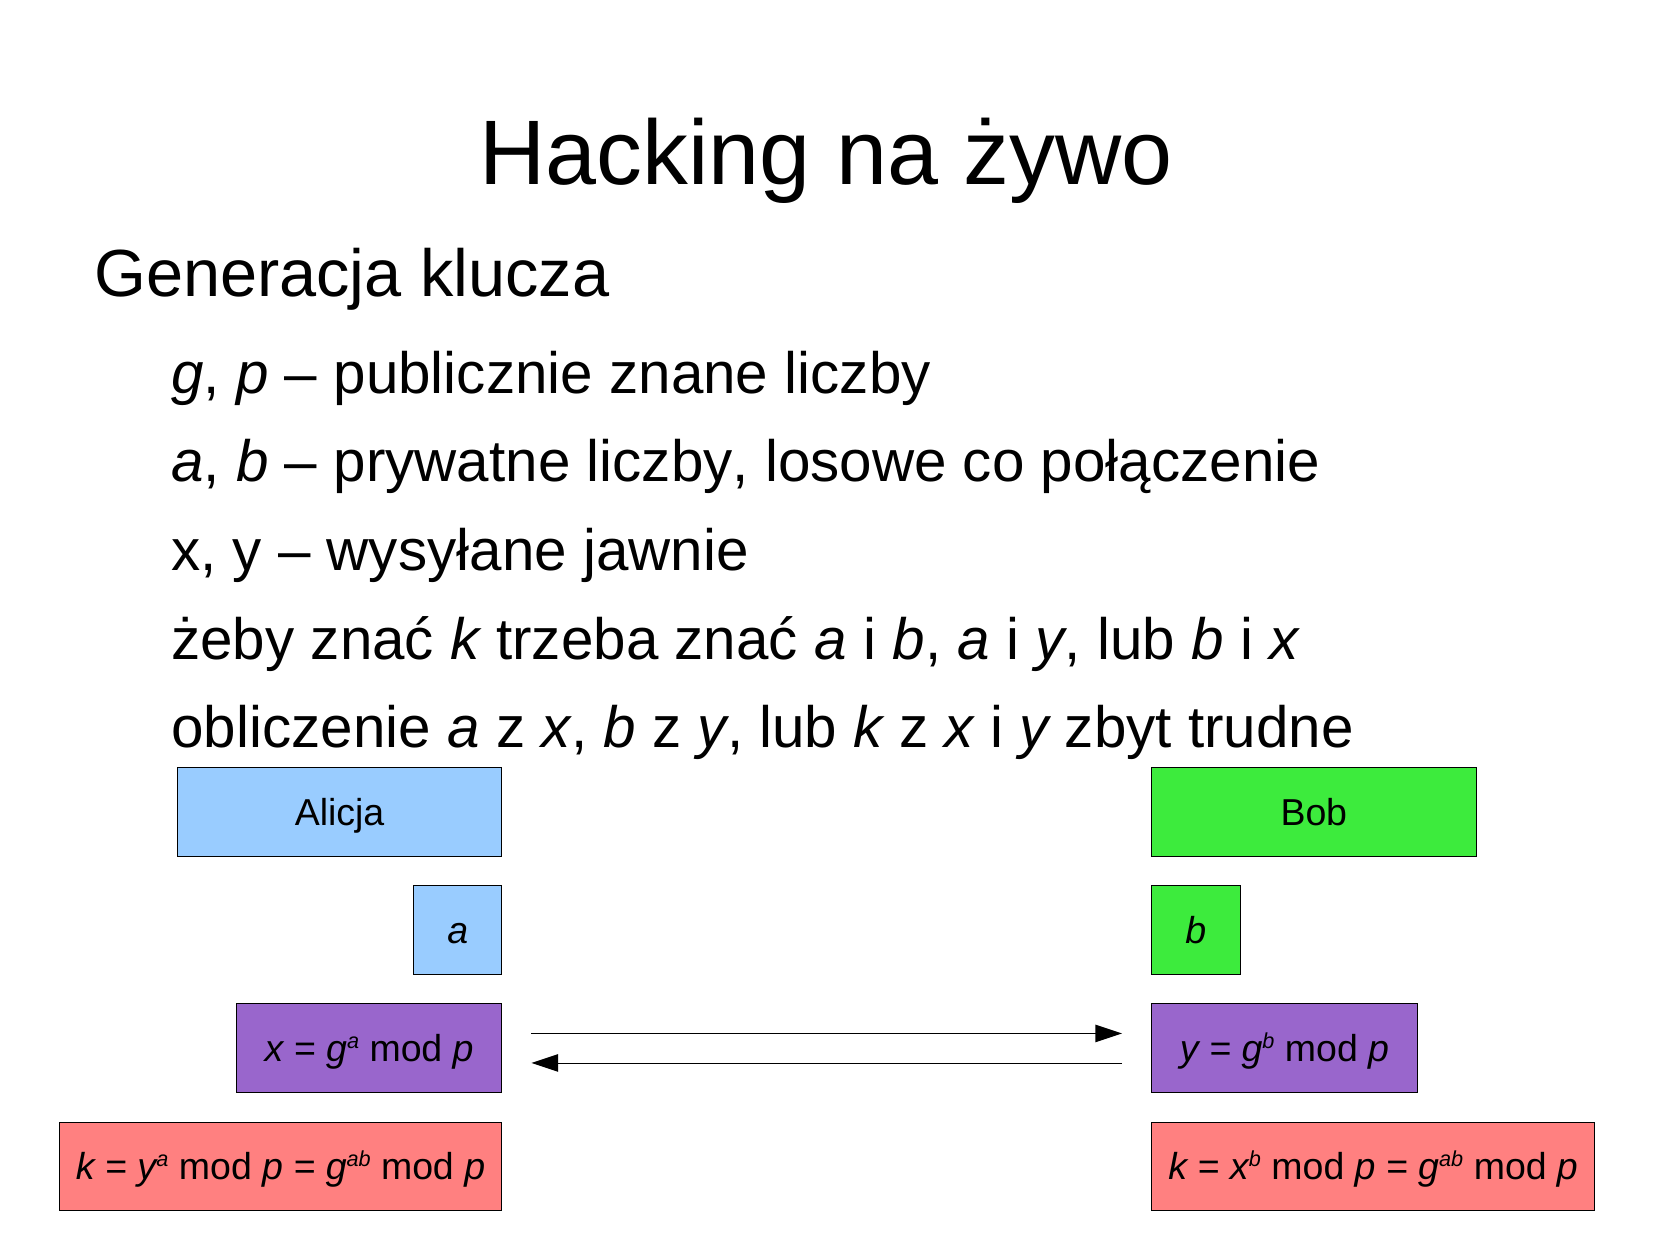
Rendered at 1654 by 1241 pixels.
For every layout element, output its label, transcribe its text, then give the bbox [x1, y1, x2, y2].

text_box Bob [1151, 767, 1477, 857]
list Generacja klucza g, p – publicznie znane liczby a, b – prywatne liczby, losowe co połączenie x, y – wysyłane jawnie żeby znać k trzeba znać a i b, a i y, lub b i x obliczenie a z x, b z y, lub k z x i y zbyt trudne [76, 236, 1565, 1040]
text_box Alicja [177, 767, 502, 857]
text_box b [1151, 885, 1241, 975]
text_box x = ga mod p [236, 1040, 502, 1093]
text_box y = gb mod p [1151, 1003, 1418, 1093]
text_box k = xb mod p = gab mod p [1151, 1122, 1595, 1211]
title Hacking na żywo [82, 49, 1571, 257]
text_box k = ya mod p = gab mod p [59, 1122, 502, 1211]
